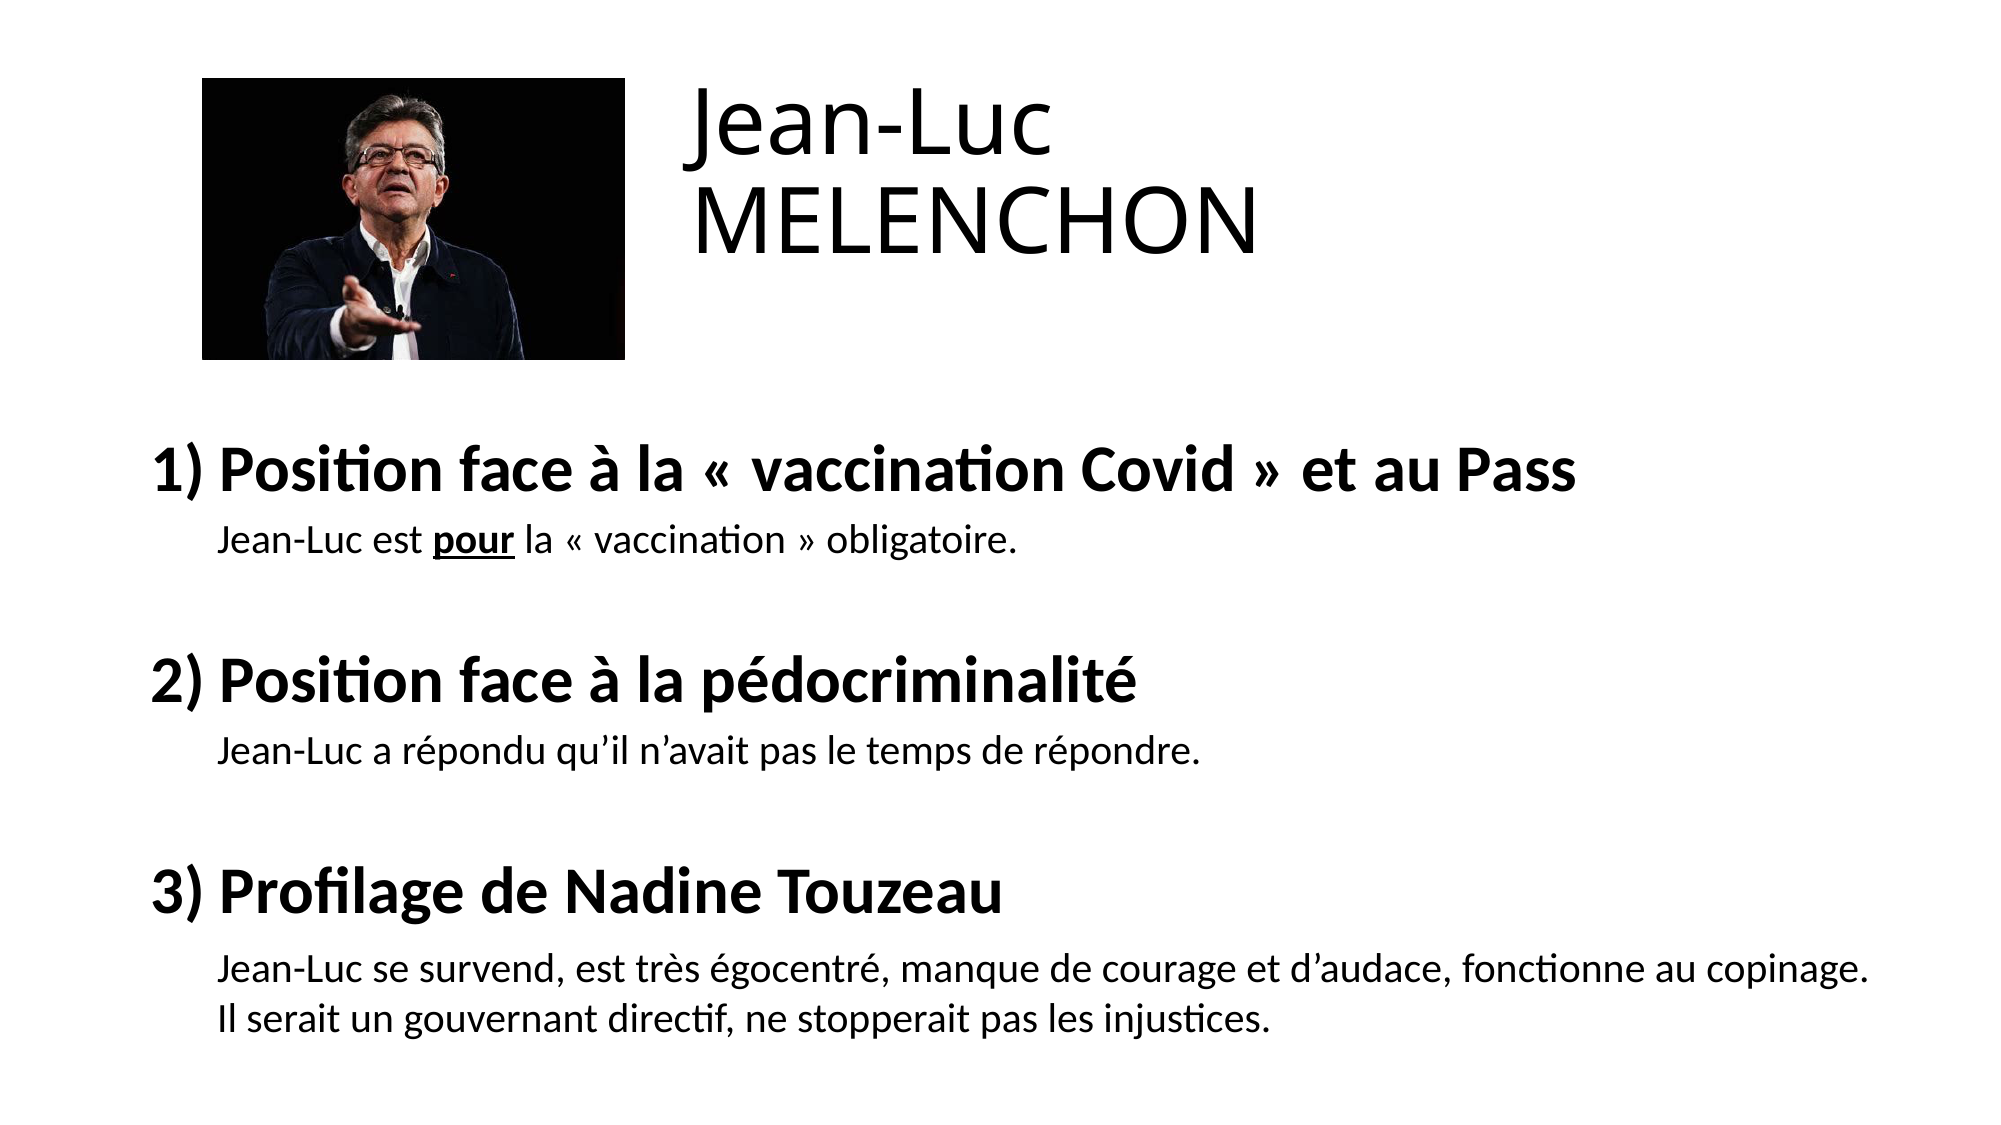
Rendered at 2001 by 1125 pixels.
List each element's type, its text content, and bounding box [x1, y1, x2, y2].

text_box Jean-Luc a répondu qu’il n’avait pas le temps de répondre. [202, 715, 1417, 782]
text_box Jean-Luc est pour la « vaccination » obligatoire. [202, 504, 1203, 571]
text_box Jean-Luc se survend, est très égocentré, manque de courage et d’audace, fonctionne au copinage. Il serait un gouvernant directif, ne stopperait pas les injustices. [202, 933, 2000, 1050]
title Jean-Luc MELENCHON [674, 65, 1461, 283]
text_box 1) Position face à la « vaccination Covid » et au Pass [135, 416, 1609, 513]
picture [202, 78, 625, 360]
text_box 2) Position face à la pédocriminalité [135, 627, 1665, 724]
text_box 3) Profilage de Nadine Touzeau [135, 838, 1300, 935]
